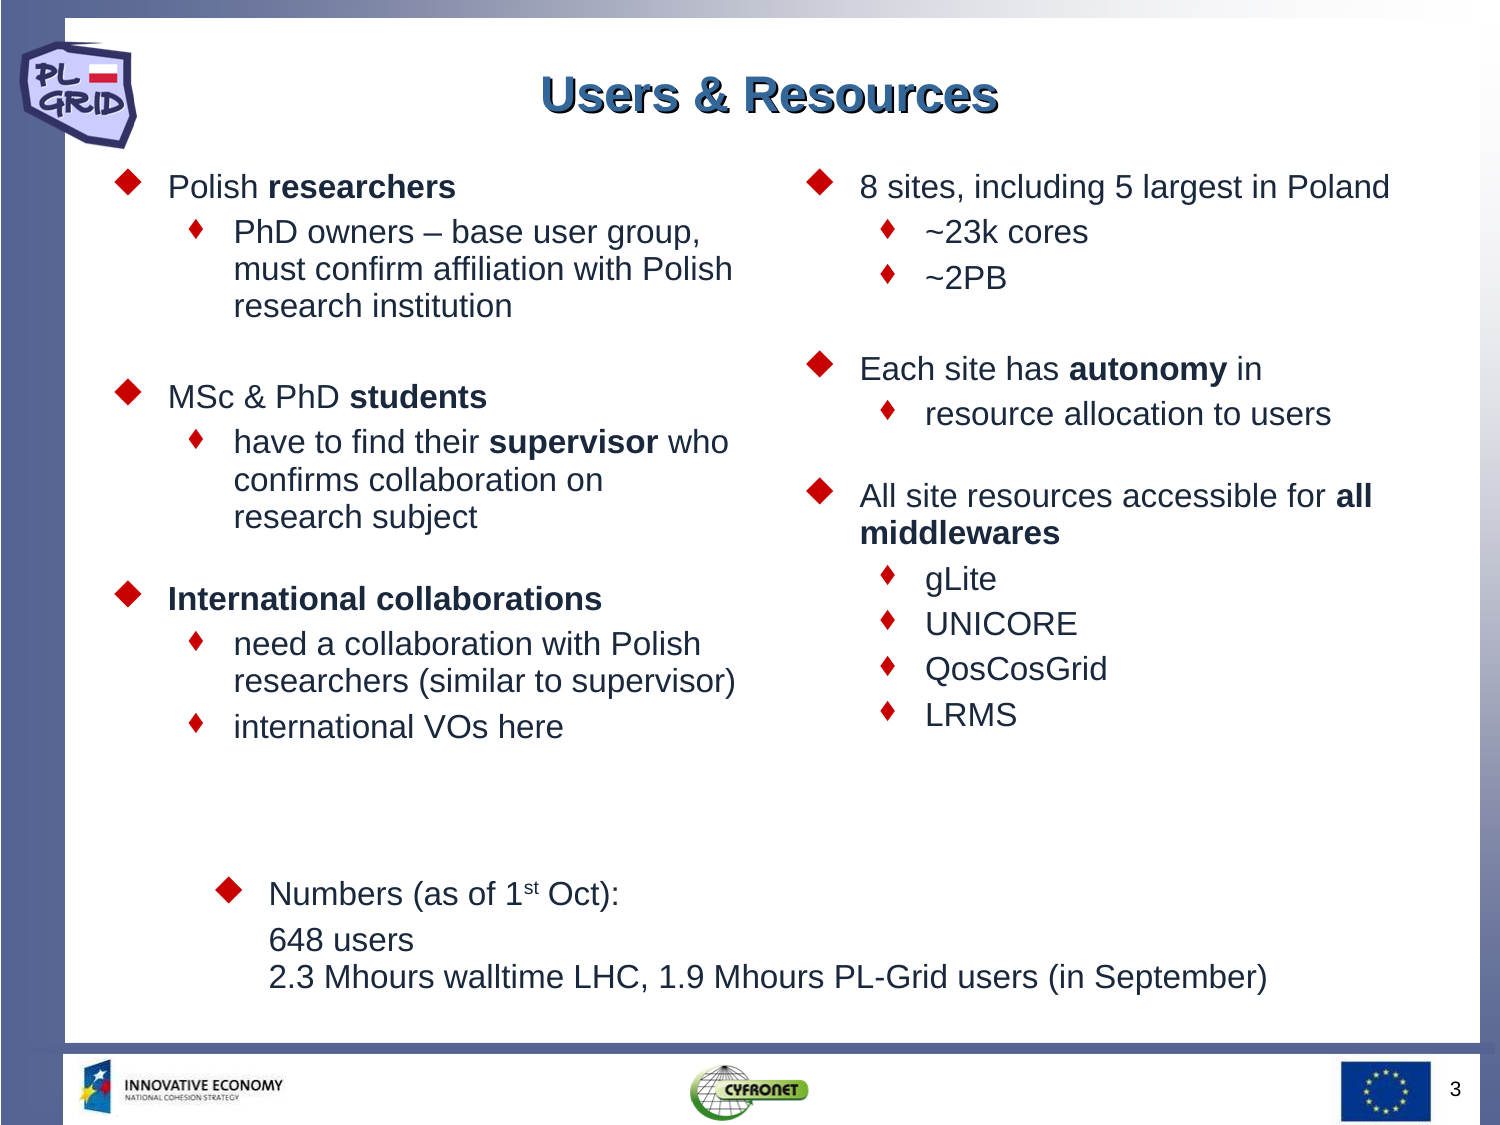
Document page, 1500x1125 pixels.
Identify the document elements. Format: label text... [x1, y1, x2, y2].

picture [0, 0, 1500, 1125]
list Polish researchers PhD owners – base user group, must confirm affiliation with Polish research institution MSc & PhD students have to find their supervisor who confirms collaboration on research subject International collaborations need a collaboration with Polish researchers (similar to supervisor) international VOs here [96, 160, 756, 870]
list Numbers (as of 1st Oct): 648 users 2.3 Mhours walltime LHC, 1.9 Mhours PL-Grid users (in September) [197, 868, 1329, 1033]
list 8 sites, including 5 largest in Poland ~23k cores ~2PB Each site has autonomy in resource allocation to users All site resources accessible for all middlewares gLite UNICORE QosCosGrid LRMS [788, 160, 1448, 802]
title Users & Resources [127, 43, 1412, 145]
